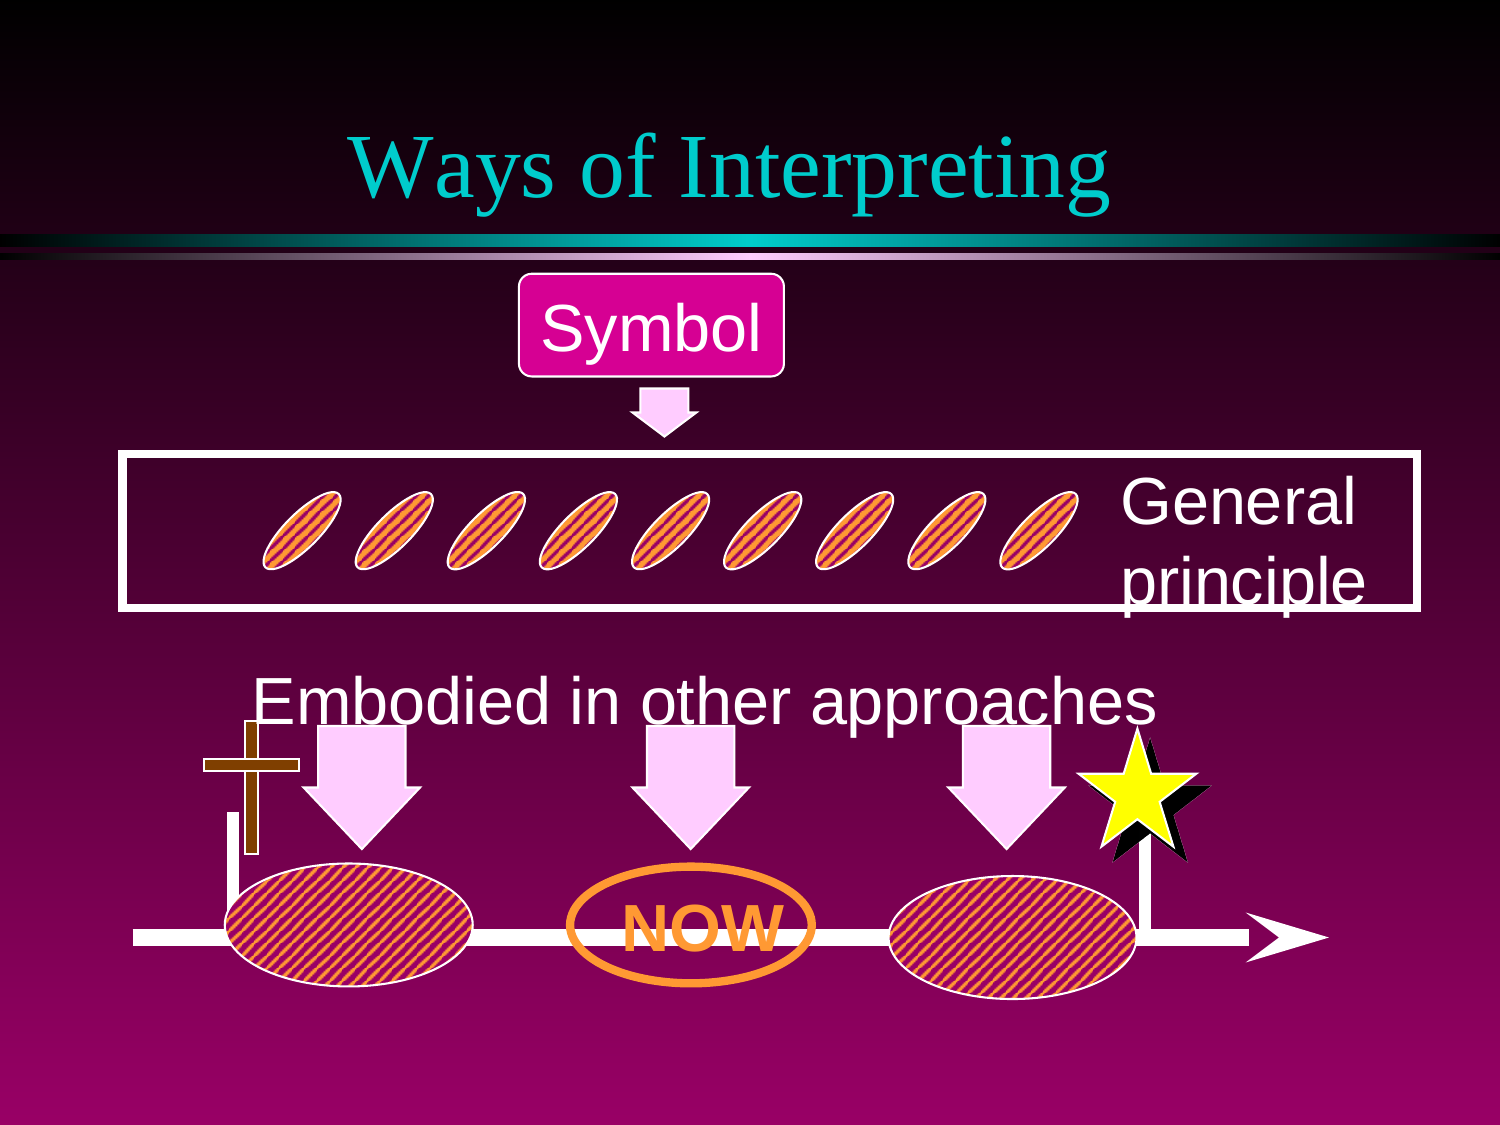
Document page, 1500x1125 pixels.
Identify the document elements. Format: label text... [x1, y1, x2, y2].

text_box [632, 726, 749, 850]
title Ways of Interpreting [39, 37, 1422, 225]
text_box [263, 492, 341, 570]
text_box [816, 492, 894, 570]
text_box [303, 746, 421, 850]
text_box [948, 726, 1065, 850]
text_box [1078, 746, 1197, 847]
text_box Symbol [518, 273, 784, 377]
text_box [1000, 492, 1078, 570]
text_box [724, 492, 802, 570]
text_box Embodied in other approaches [236, 649, 1329, 746]
text_box General principle [1105, 449, 1461, 626]
text_box [224, 863, 473, 987]
text_box [355, 492, 433, 570]
text_box [447, 492, 525, 570]
text_box [632, 388, 697, 437]
text_box [539, 492, 617, 570]
text_box [632, 492, 710, 570]
text_box [888, 876, 1137, 1000]
text_box [908, 492, 986, 570]
text_box [204, 746, 300, 854]
text_box NOW [570, 866, 812, 984]
